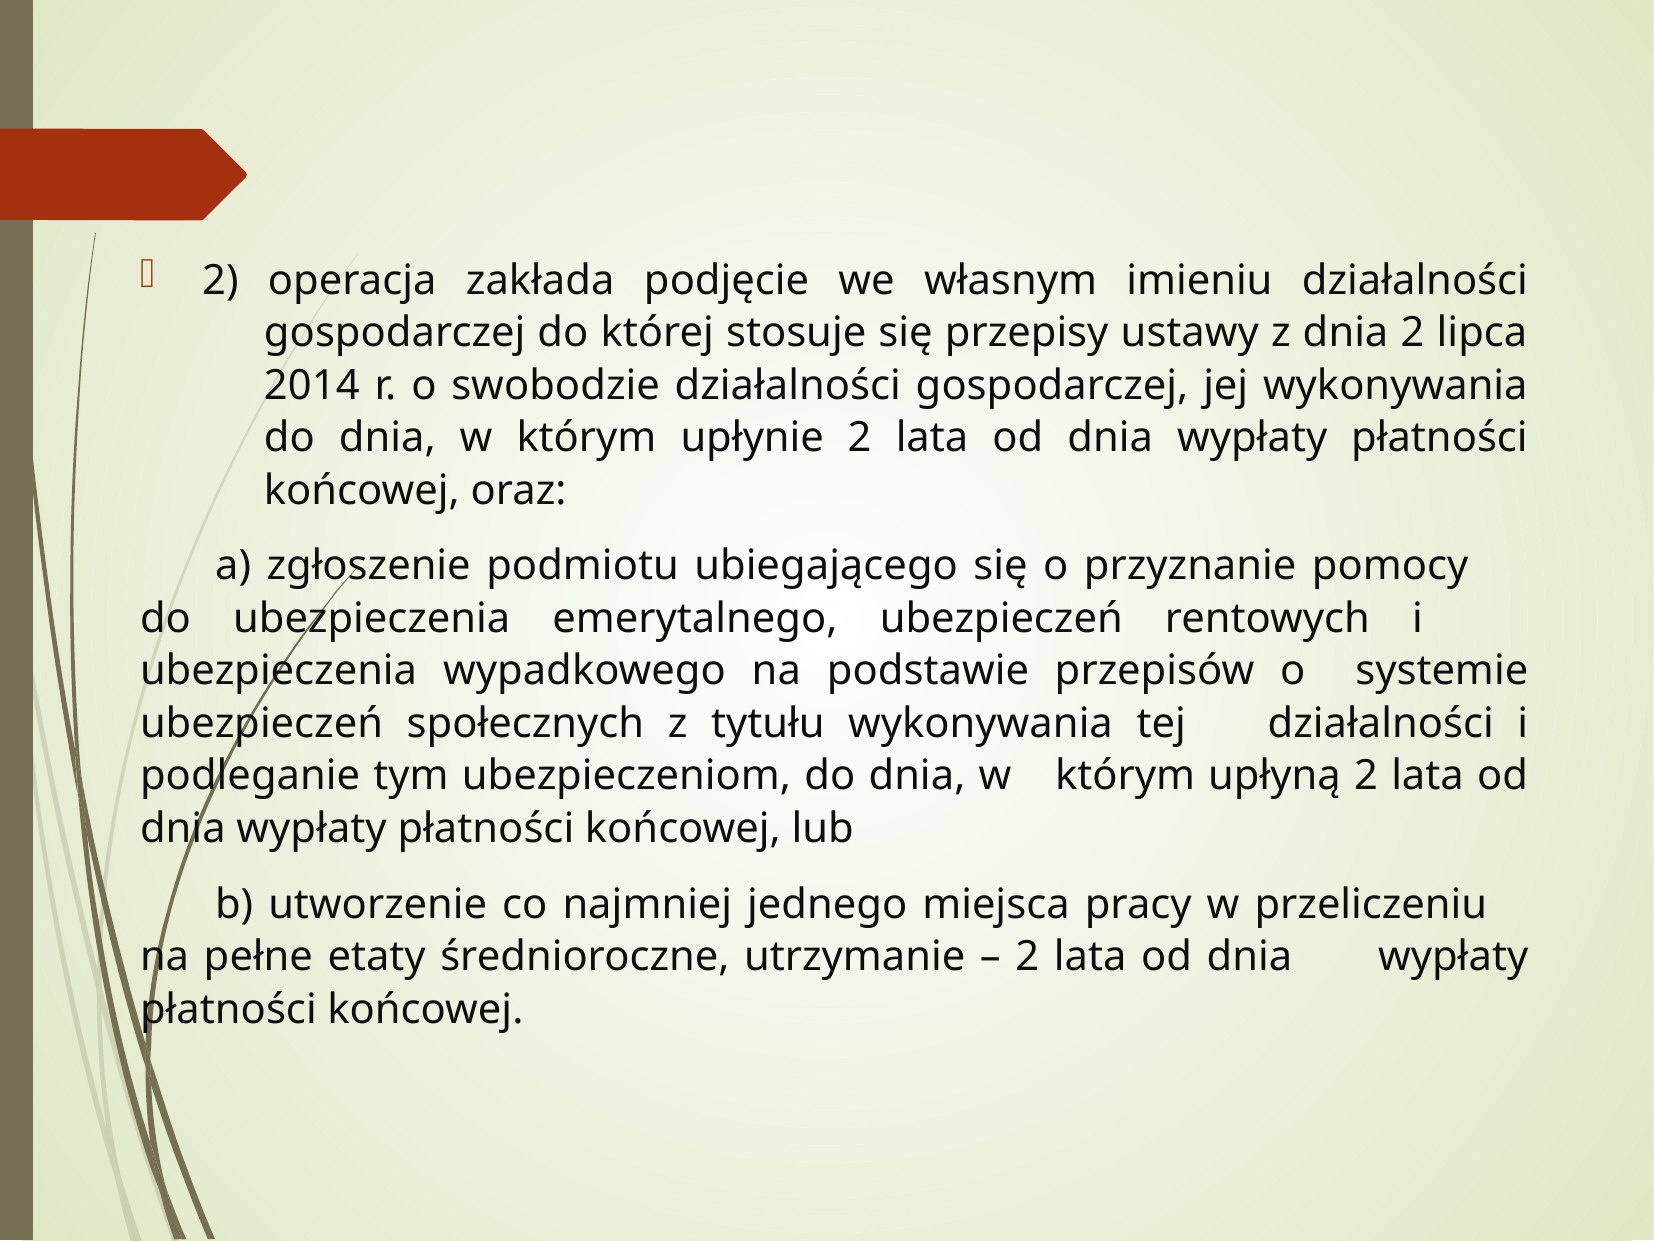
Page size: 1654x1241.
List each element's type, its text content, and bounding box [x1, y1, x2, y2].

list 2) operacja zakłada podjęcie we własnym imieniu działalności gospodarczej do której stosuje się przepisy ustawy z dnia 2 lipca 2014 r. o swobodzie działalności gospodarczej, jej wykonywania do dnia, w którym upłynie 2 lata od dnia wypłaty płatności końcowej, oraz: a) zgłoszenie podmiotu ubiegającego się o przyznanie pomocy do ubezpieczenia emerytalnego, ubezpieczeń rentowych i ubezpieczenia wypadkowego na podstawie przepisów o systemie ubezpieczeń społecznych z tytułu wykonywania tej działalności i podleganie tym ubezpieczeniom, do dnia, w którym upłyną 2 lata od dnia wypłaty płatności końcowej, lub b) utworzenie co najmniej jednego miejsca pracy w przeliczeniu na pełne etaty średnioroczne, utrzymanie – 2 lata od dnia wypłaty płatności końcowej. [125, 212, 1544, 1069]
